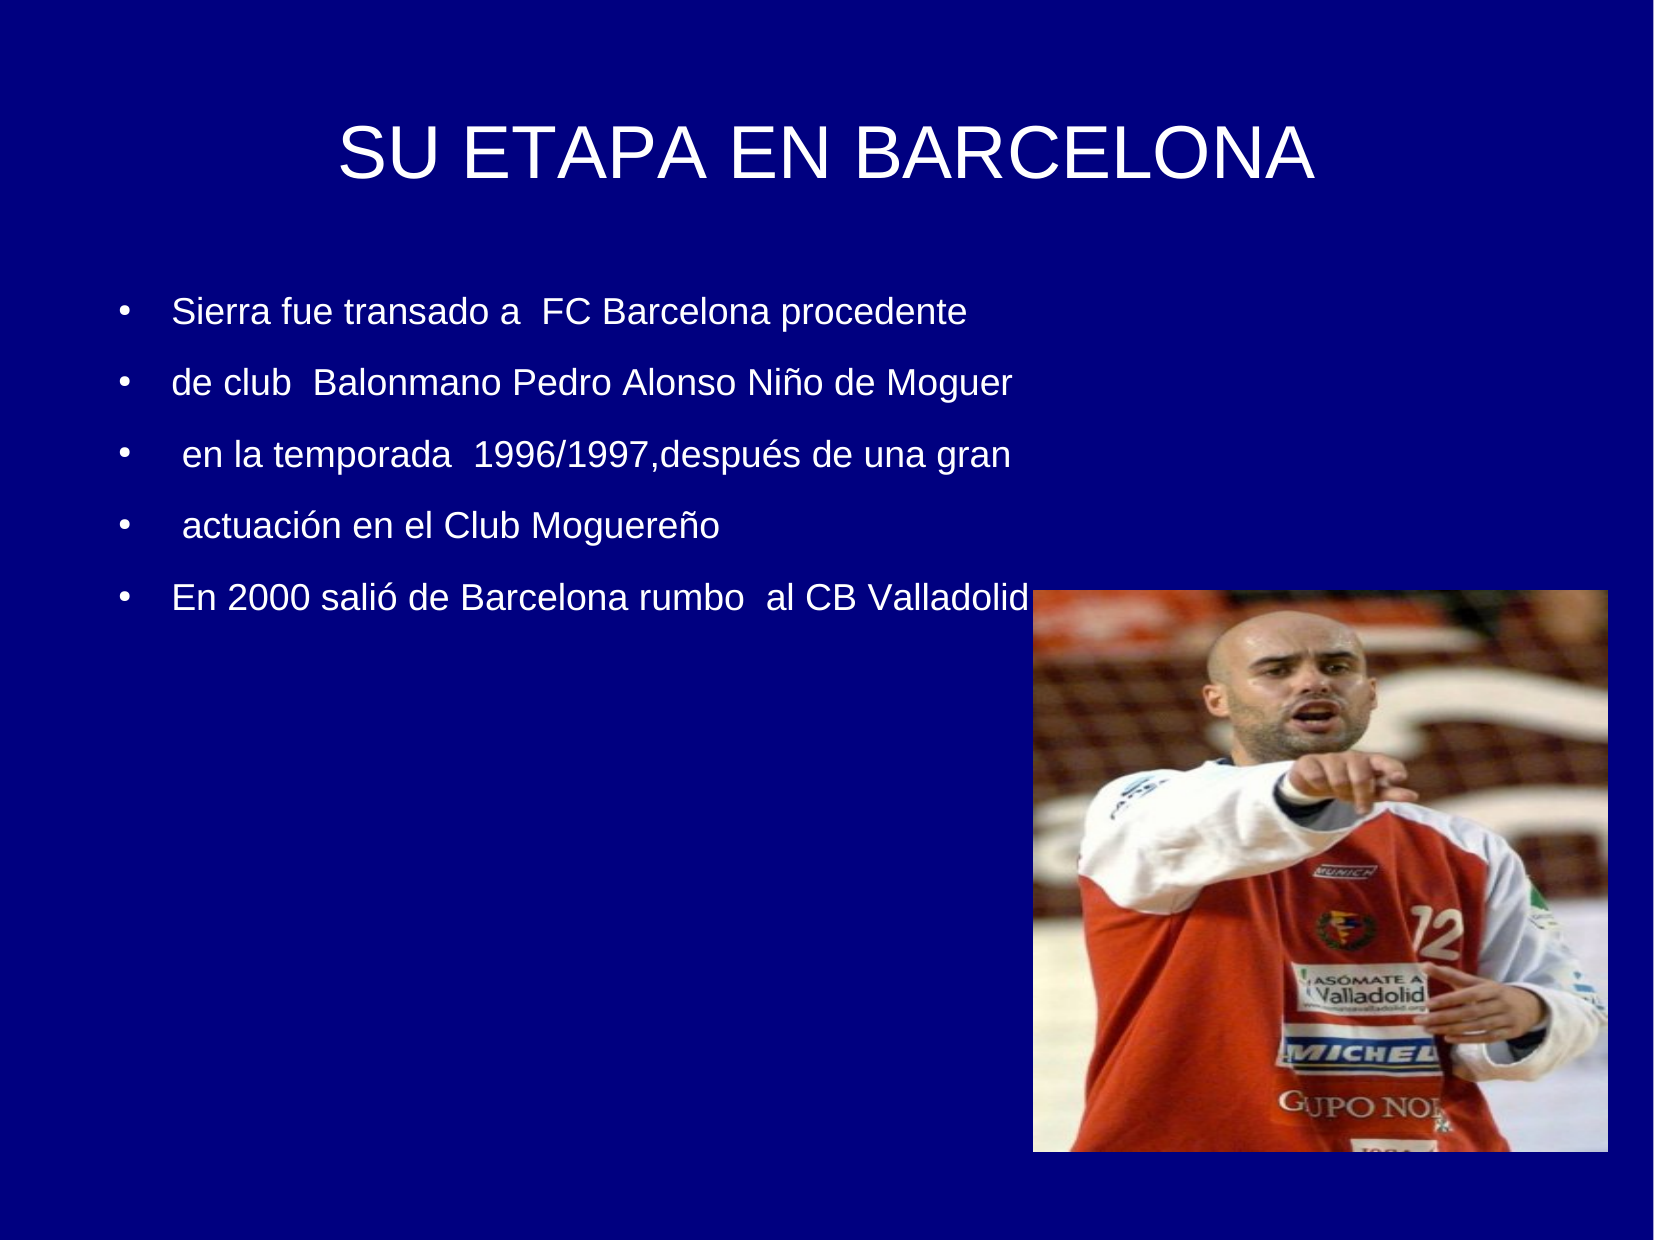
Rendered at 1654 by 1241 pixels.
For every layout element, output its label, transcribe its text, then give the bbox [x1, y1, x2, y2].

title SU ETAPA EN BARCELONA [82, 49, 1571, 257]
list Sierra fue transado a FC Barcelona procedente de club Balonmano Pedro Alonso Niño de Moguer en la temporada 1996/1997,después de una gran actuación en el Club Moguereño En 2000 salió de Barcelona rumbo al CB Valladolid [82, 290, 1571, 1109]
picture [1033, 590, 1608, 1152]
